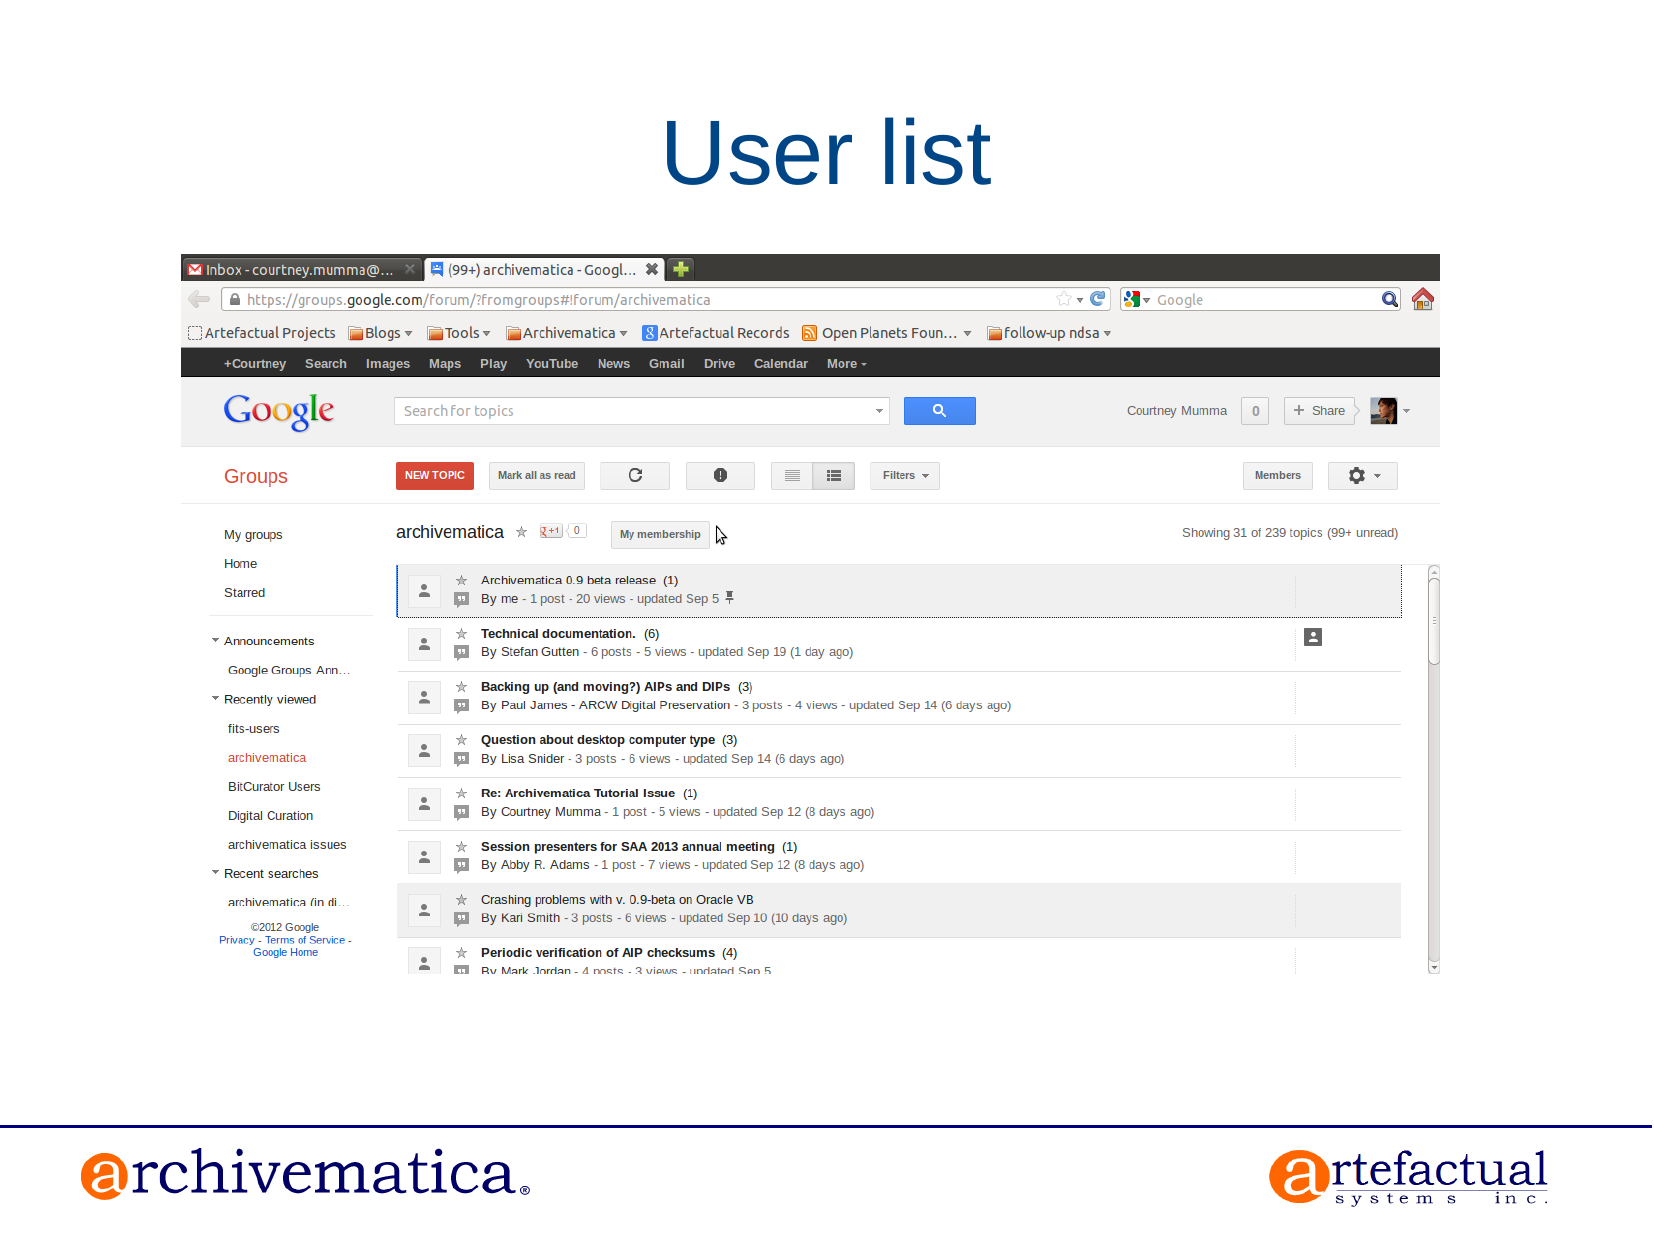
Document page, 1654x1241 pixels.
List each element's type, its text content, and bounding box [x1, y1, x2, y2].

picture [81, 1133, 531, 1216]
picture [181, 254, 1440, 975]
picture [1262, 1142, 1559, 1214]
title User list [82, 49, 1571, 257]
